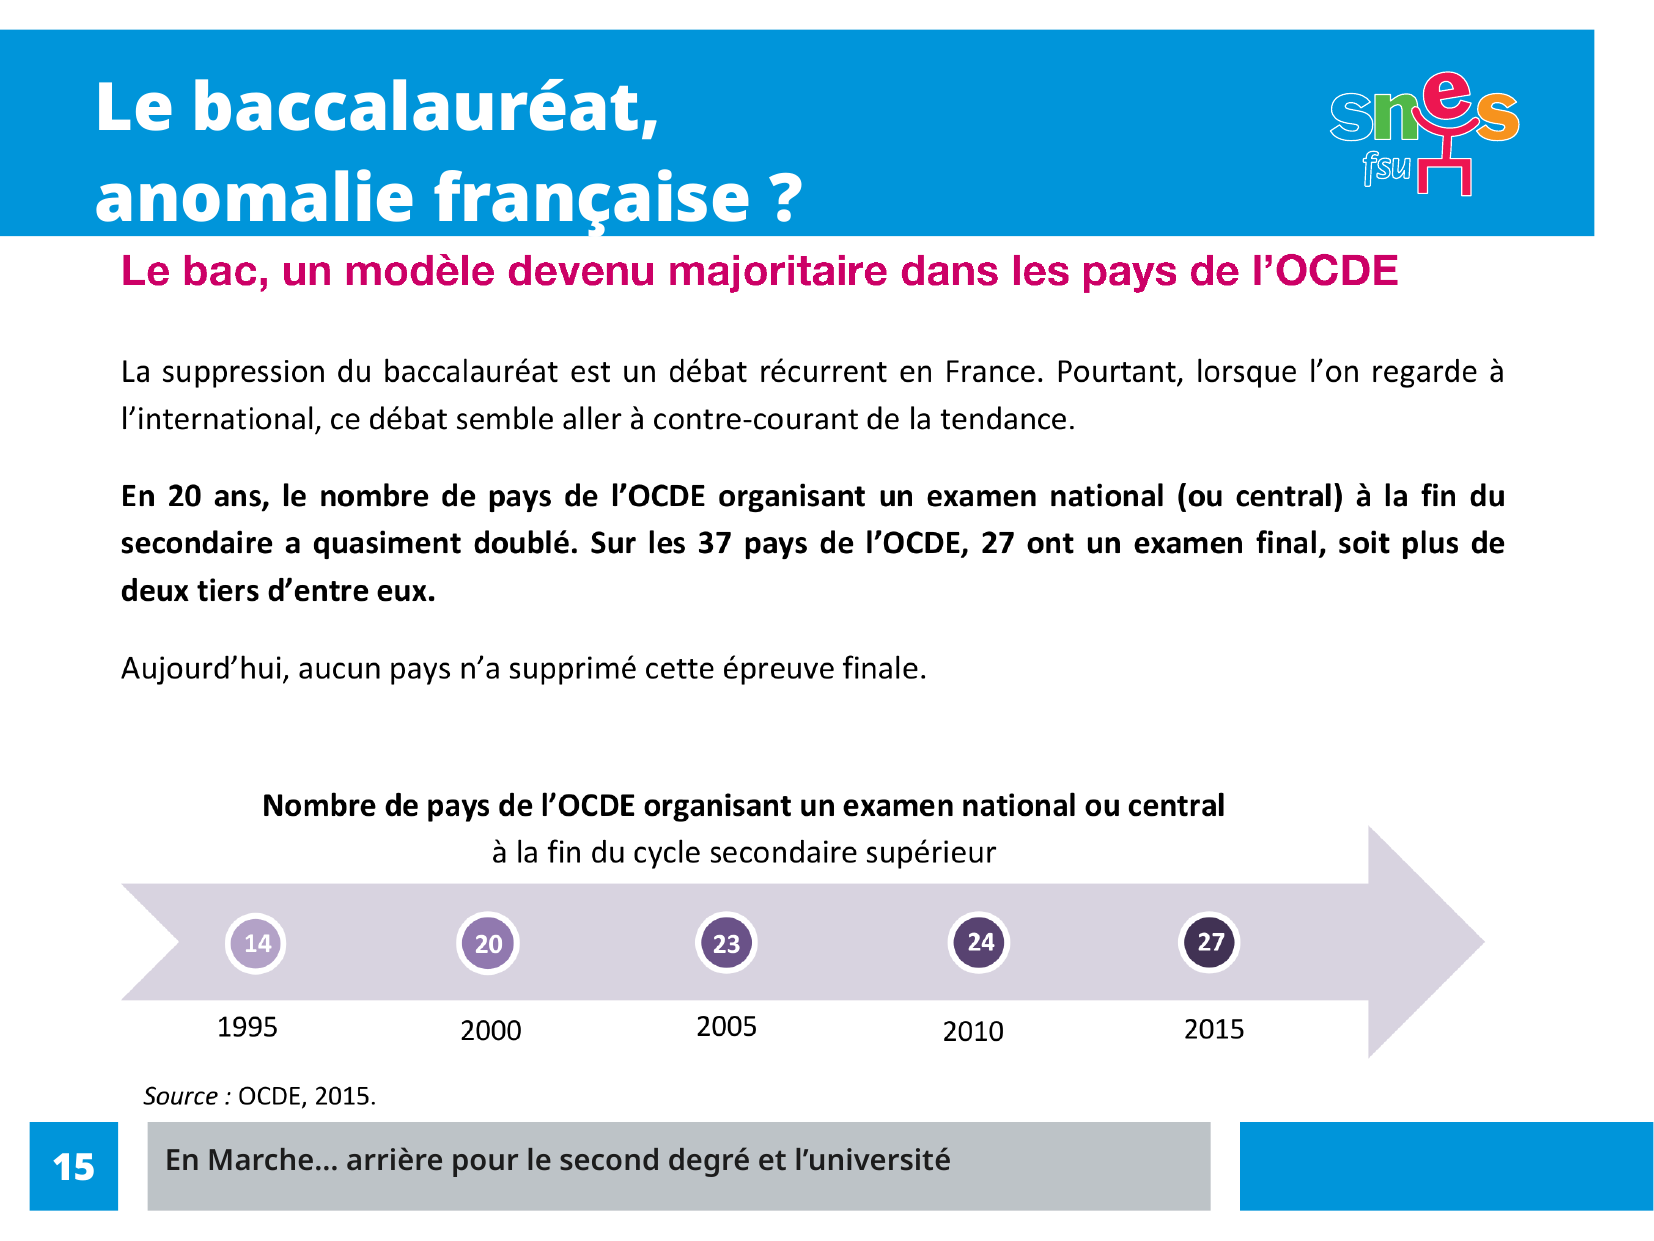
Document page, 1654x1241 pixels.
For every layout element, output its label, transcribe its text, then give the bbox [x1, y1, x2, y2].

title Le baccalauréat, anomalie française ? [59, 59, 1595, 207]
picture [91, 243, 1562, 1117]
list En Marche… arrière pour le second degré et l’université [164, 1139, 1183, 1217]
